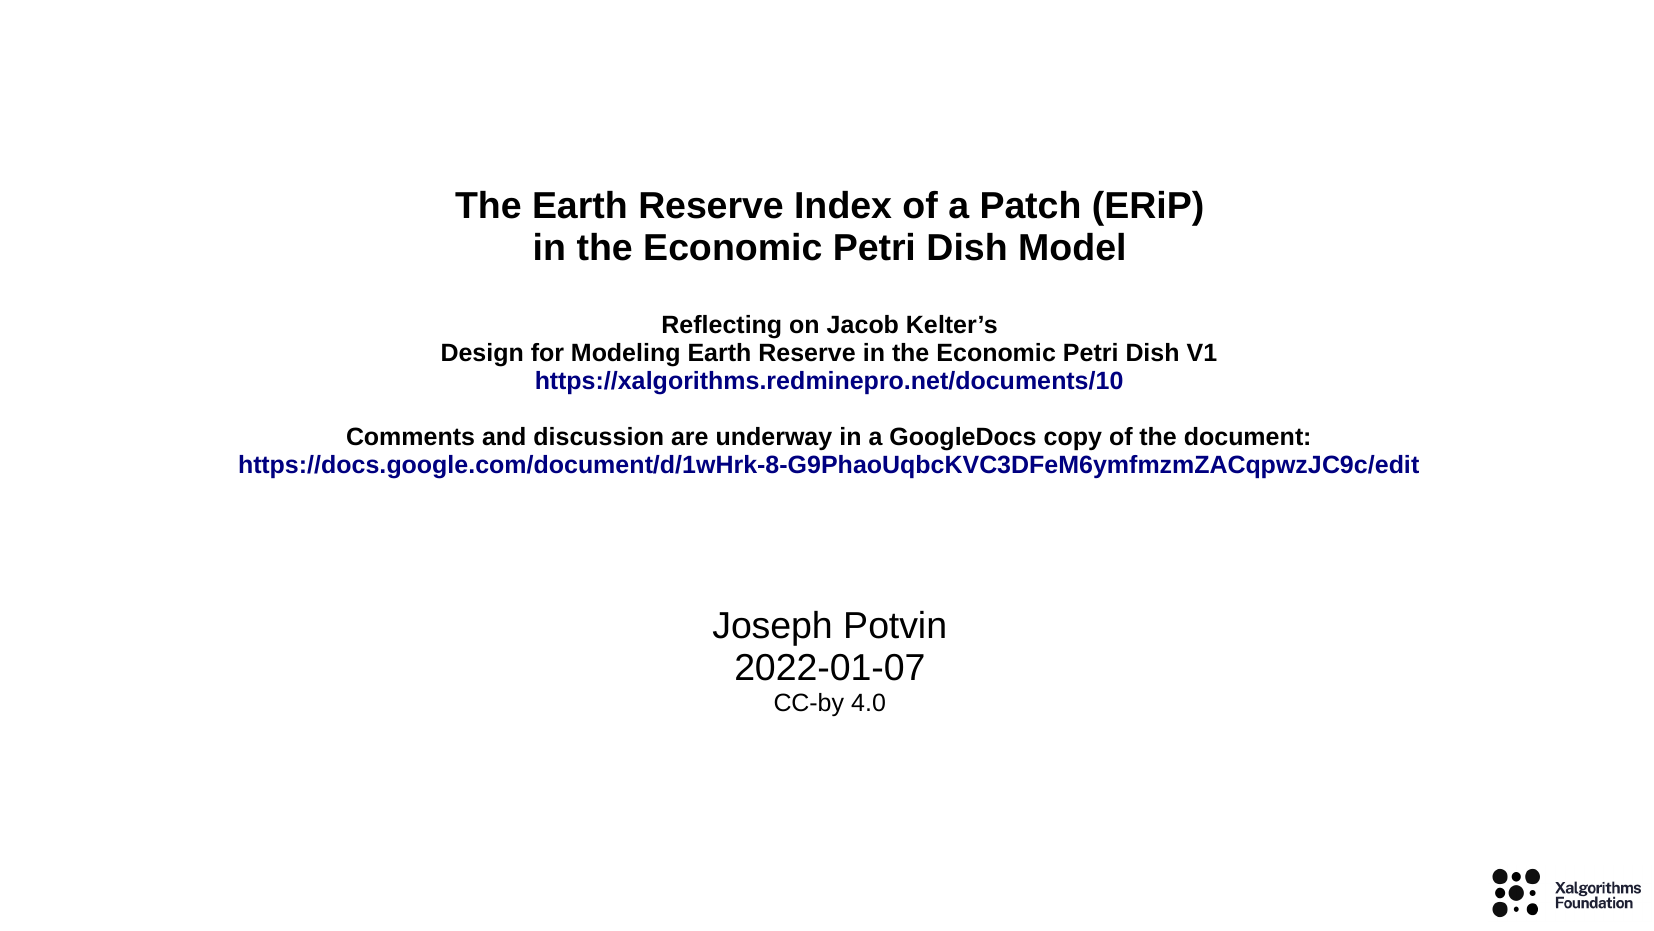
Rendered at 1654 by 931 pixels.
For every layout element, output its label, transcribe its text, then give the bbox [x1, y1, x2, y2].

picture [1488, 865, 1652, 922]
text_box The Earth Reserve Index of a Patch (ERiP) in the Economic Petri Dish Model Reflecting on Jacob Kelter’s Design for Modeling Earth Reserve in the Economic Petri Dish V1 https://xalgorithms.redminepro.net/documents/10 Comments and discussion are underway in a GoogleDocs copy of the document: https://docs.google.com/document/d/1wHrk-8-G9PhaoUqbcKVC3DFeM6ymfmzmZACqpwzJC9c/edit Joseph Potvin 2022-01-07 CC-by 4.0 [223, 177, 1437, 766]
